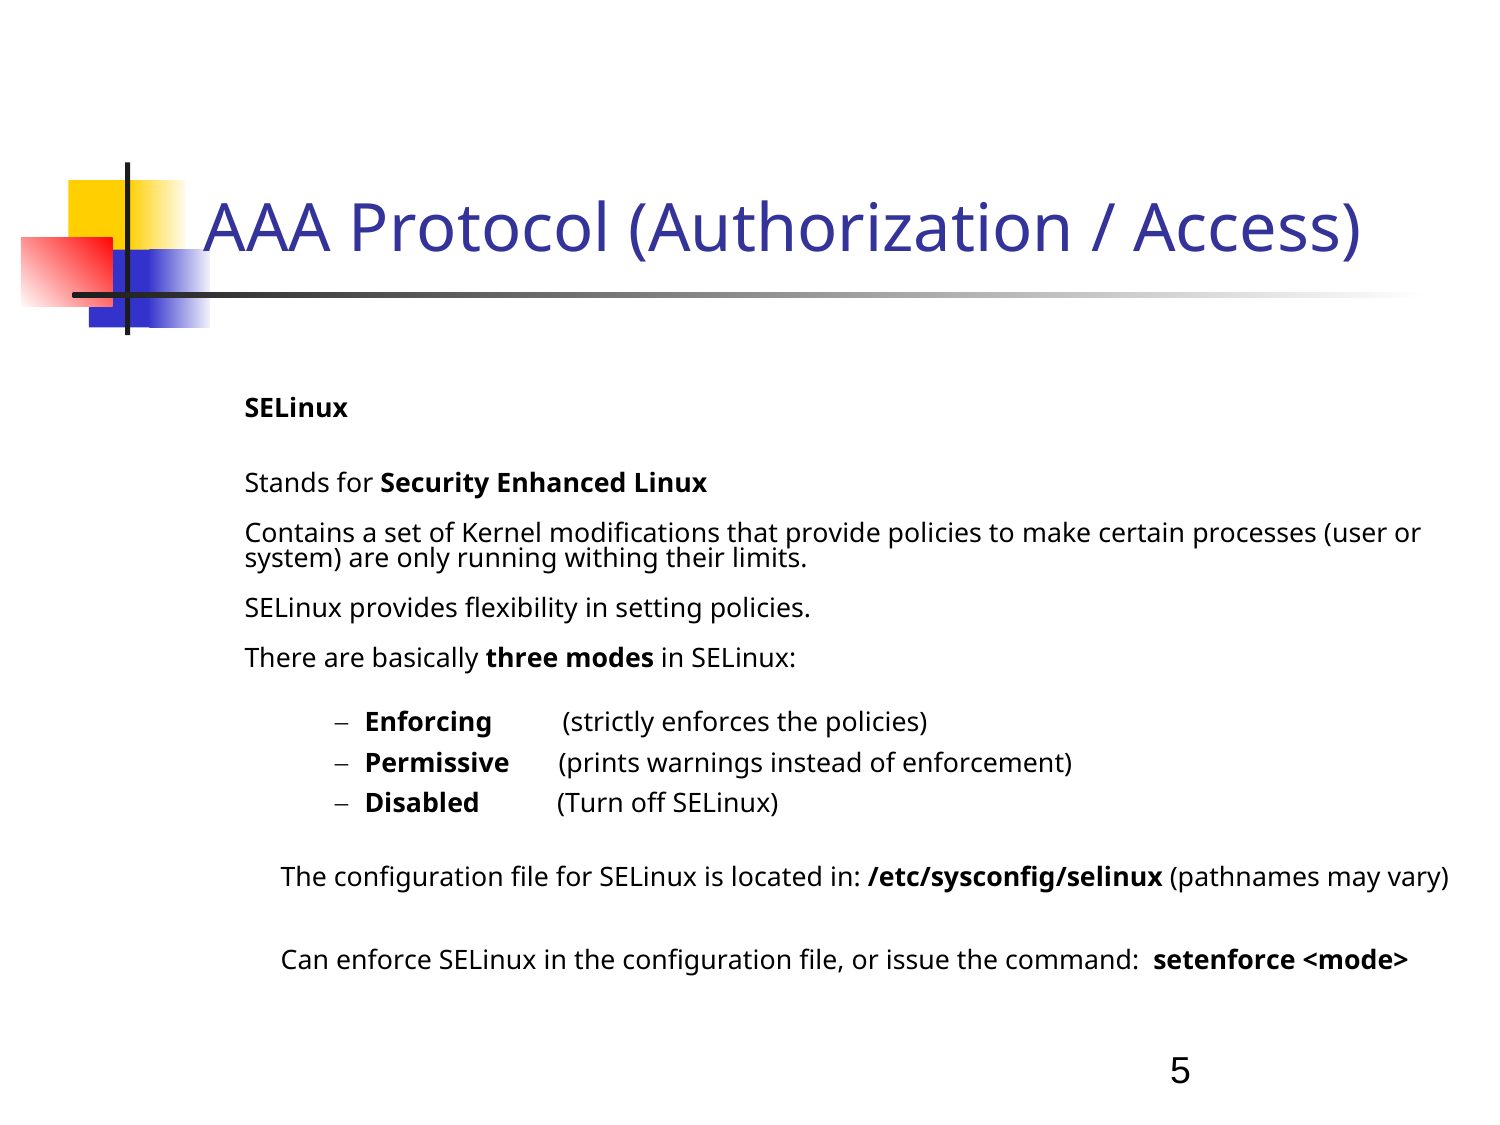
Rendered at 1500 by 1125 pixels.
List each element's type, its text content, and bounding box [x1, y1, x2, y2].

title AAA Protocol (Authorization / Access) [188, 35, 1468, 276]
list SELinux Stands for Security Enhanced Linux Contains a set of Kernel modifications that provide policies to make certain processes (user or system) are only running withing their limits. SELinux provides flexibility in setting policies. There are basically three modes in SELinux: Enforcing (strictly enforces the policies) Permissive (prints warnings instead of enforcement) Disabled (Turn off SELinux) The configuration file for SELinux is located in: /etc/sysconfig/selinux (pathnames may vary) Can enforce SELinux in the configuration file, or issue the command: setenforce <mode> [193, 331, 1469, 1007]
